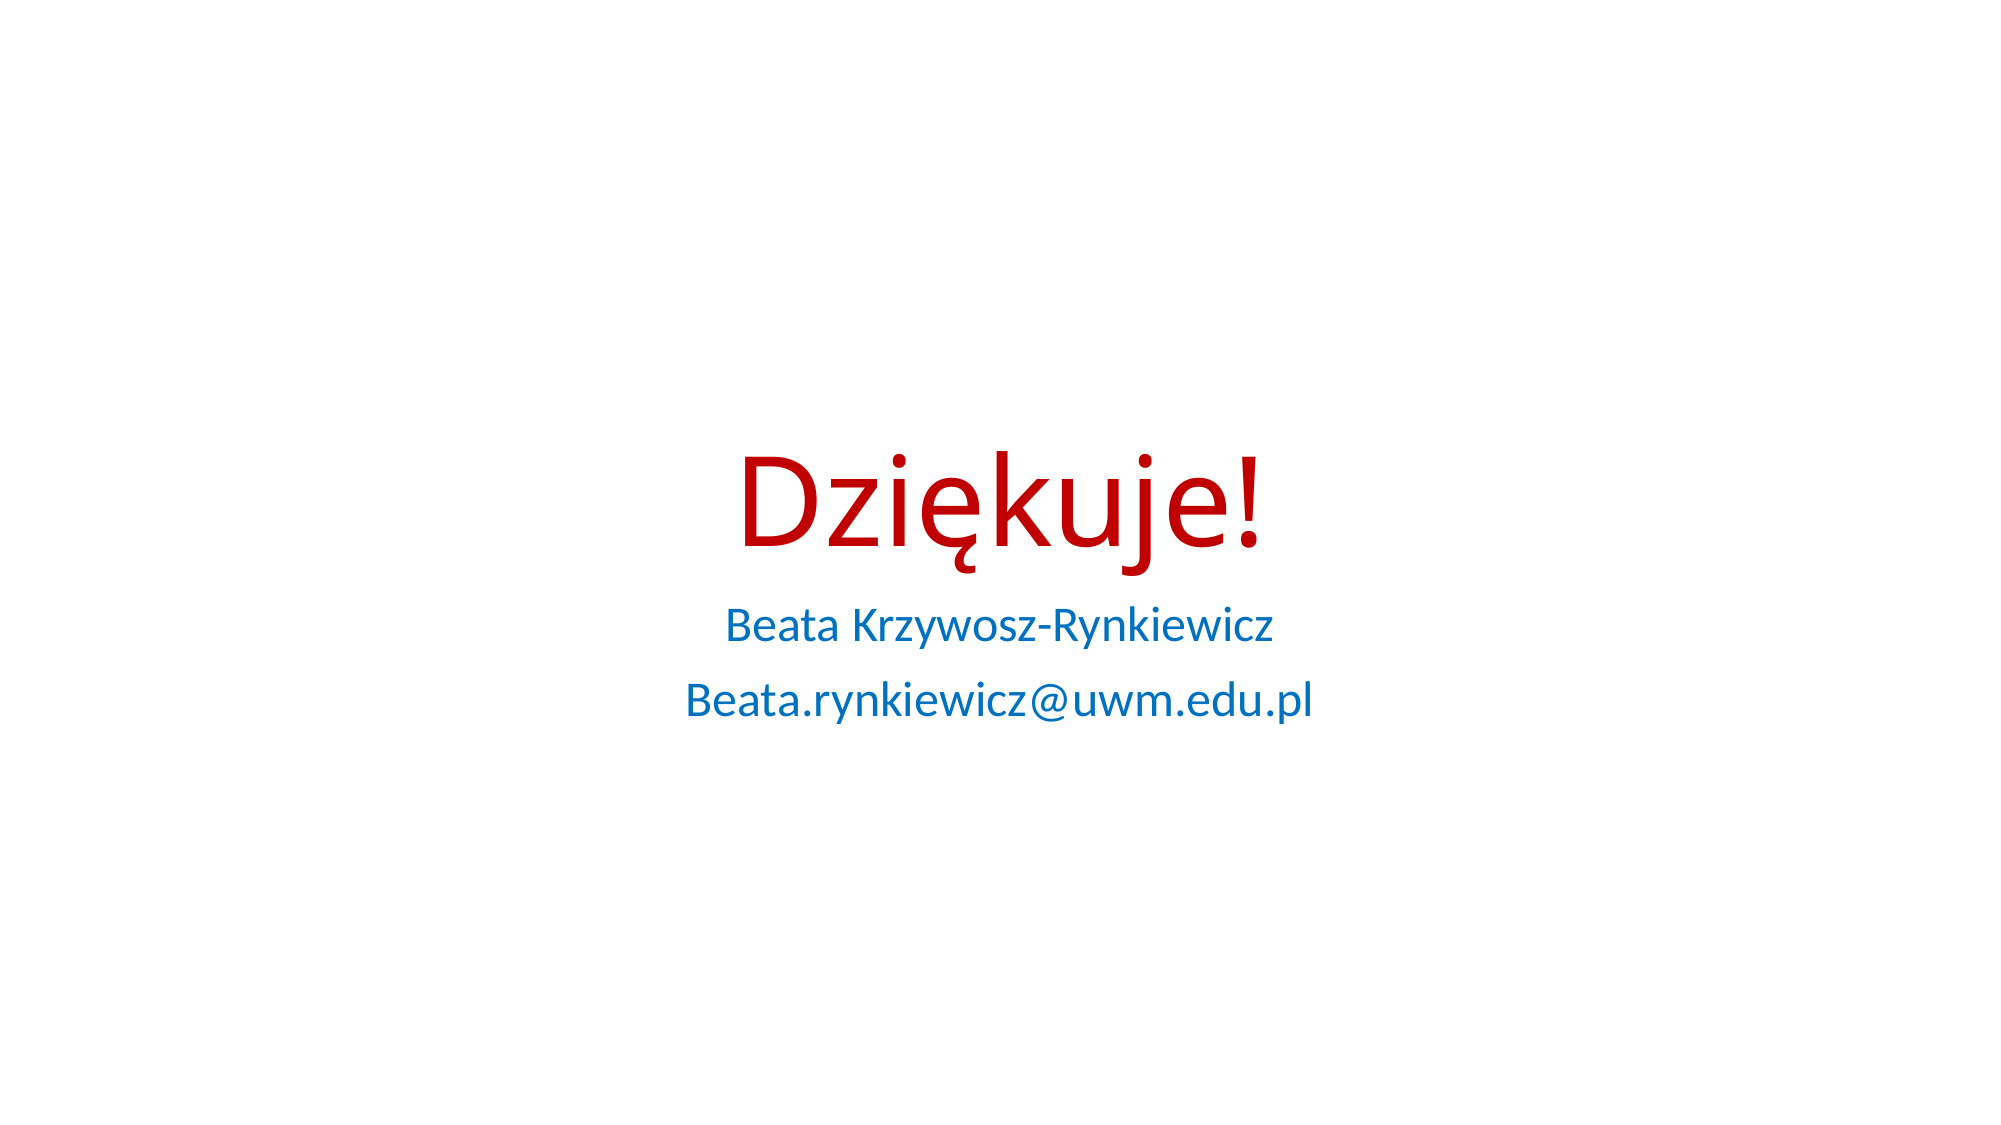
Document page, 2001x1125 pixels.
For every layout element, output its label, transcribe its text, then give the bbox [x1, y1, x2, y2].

subtitle Beata Krzywosz-Rynkiewicz Beata.rynkiewicz@uwm.edu.pl [249, 590, 1750, 863]
title Dziękuje! [249, 188, 1750, 581]
